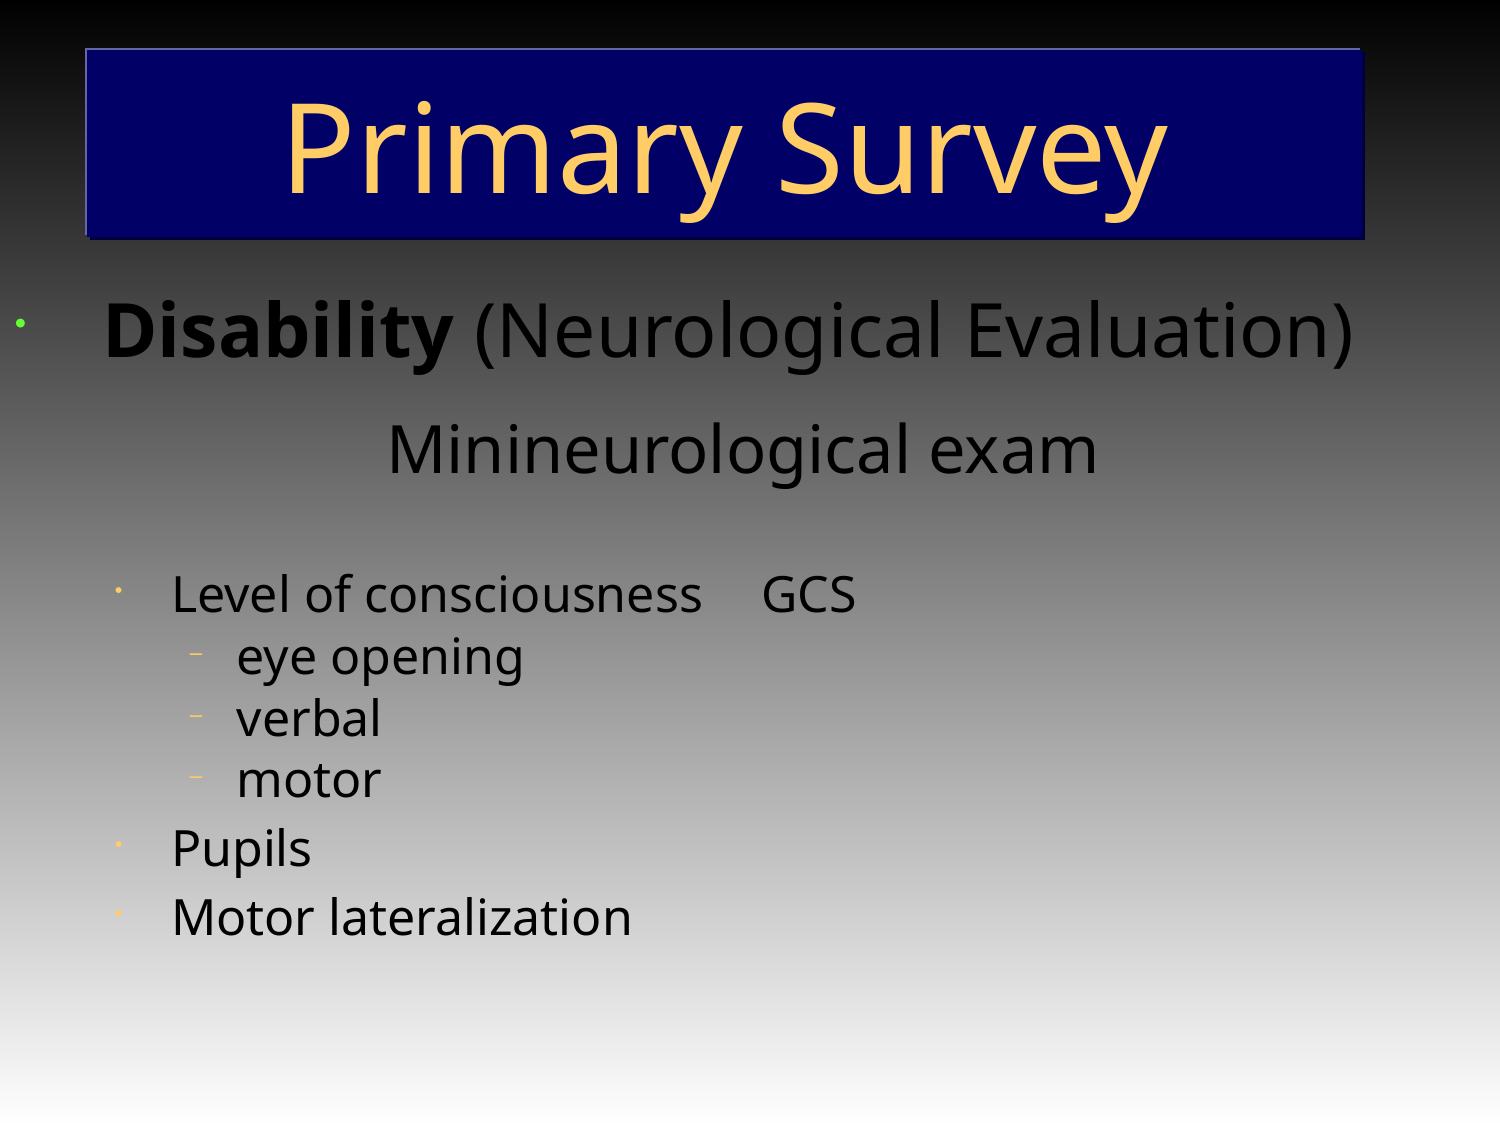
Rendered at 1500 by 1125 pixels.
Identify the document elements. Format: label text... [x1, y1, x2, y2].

list Disability (Neurological Evaluation) [0, 275, 1500, 975]
title Minineurological exam [112, 399, 1375, 538]
text_box Primary Survey [102, 57, 1348, 230]
text_box Level of consciousness GCS eye opening verbal motor Pupils Motor lateralization [99, 562, 1375, 1125]
picture [85, 47, 1367, 242]
